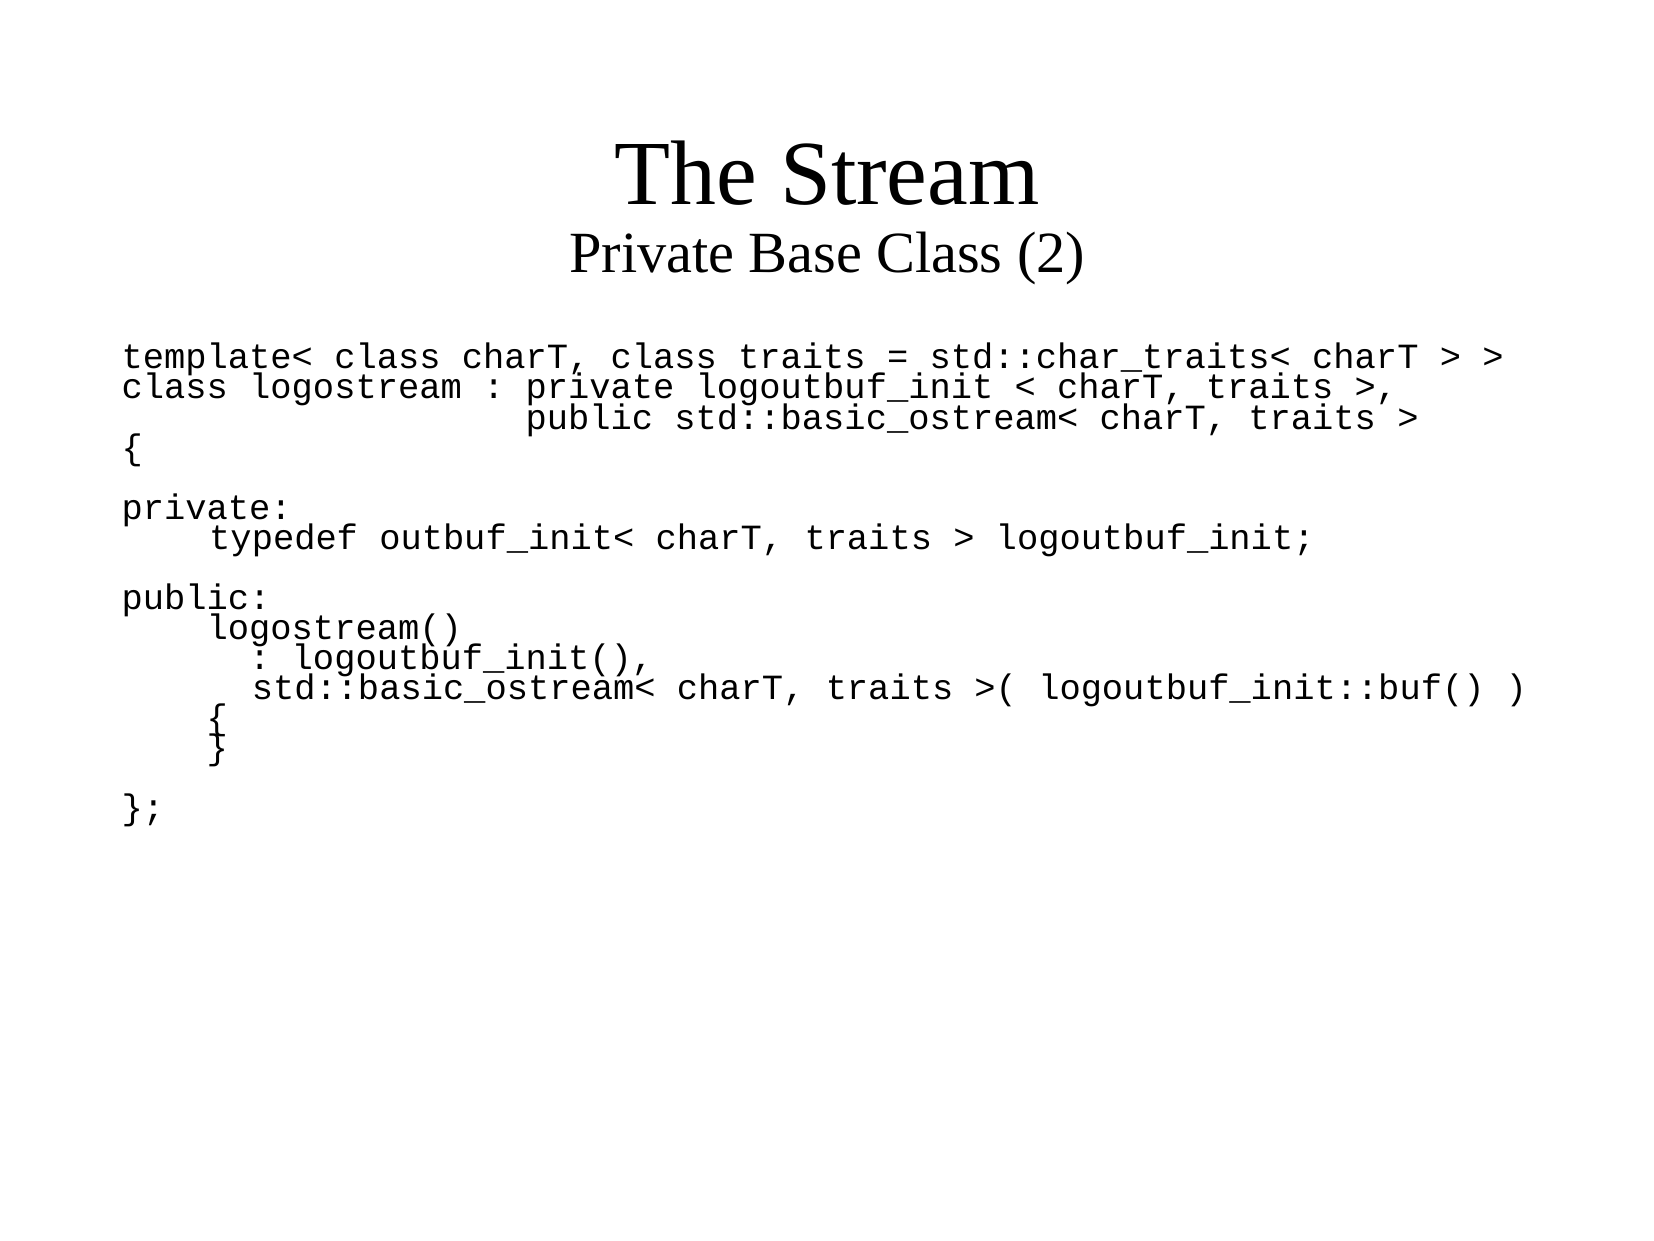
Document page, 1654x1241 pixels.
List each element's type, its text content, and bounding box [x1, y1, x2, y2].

title The Stream Private Base Class (2) [121, 102, 1534, 310]
list template< class charT, class traits = std::char_traits< charT > > class logostream : private logoutbuf_init < charT, traits >, public std::basic_ostream< charT, traits > { private: typedef outbuf_init< charT, traits > logoutbuf_init; public: logostream() : logoutbuf_init(), std::basic_ostream< charT, traits >( logoutbuf_init::buf() ) { } }; [121, 344, 1534, 1126]
